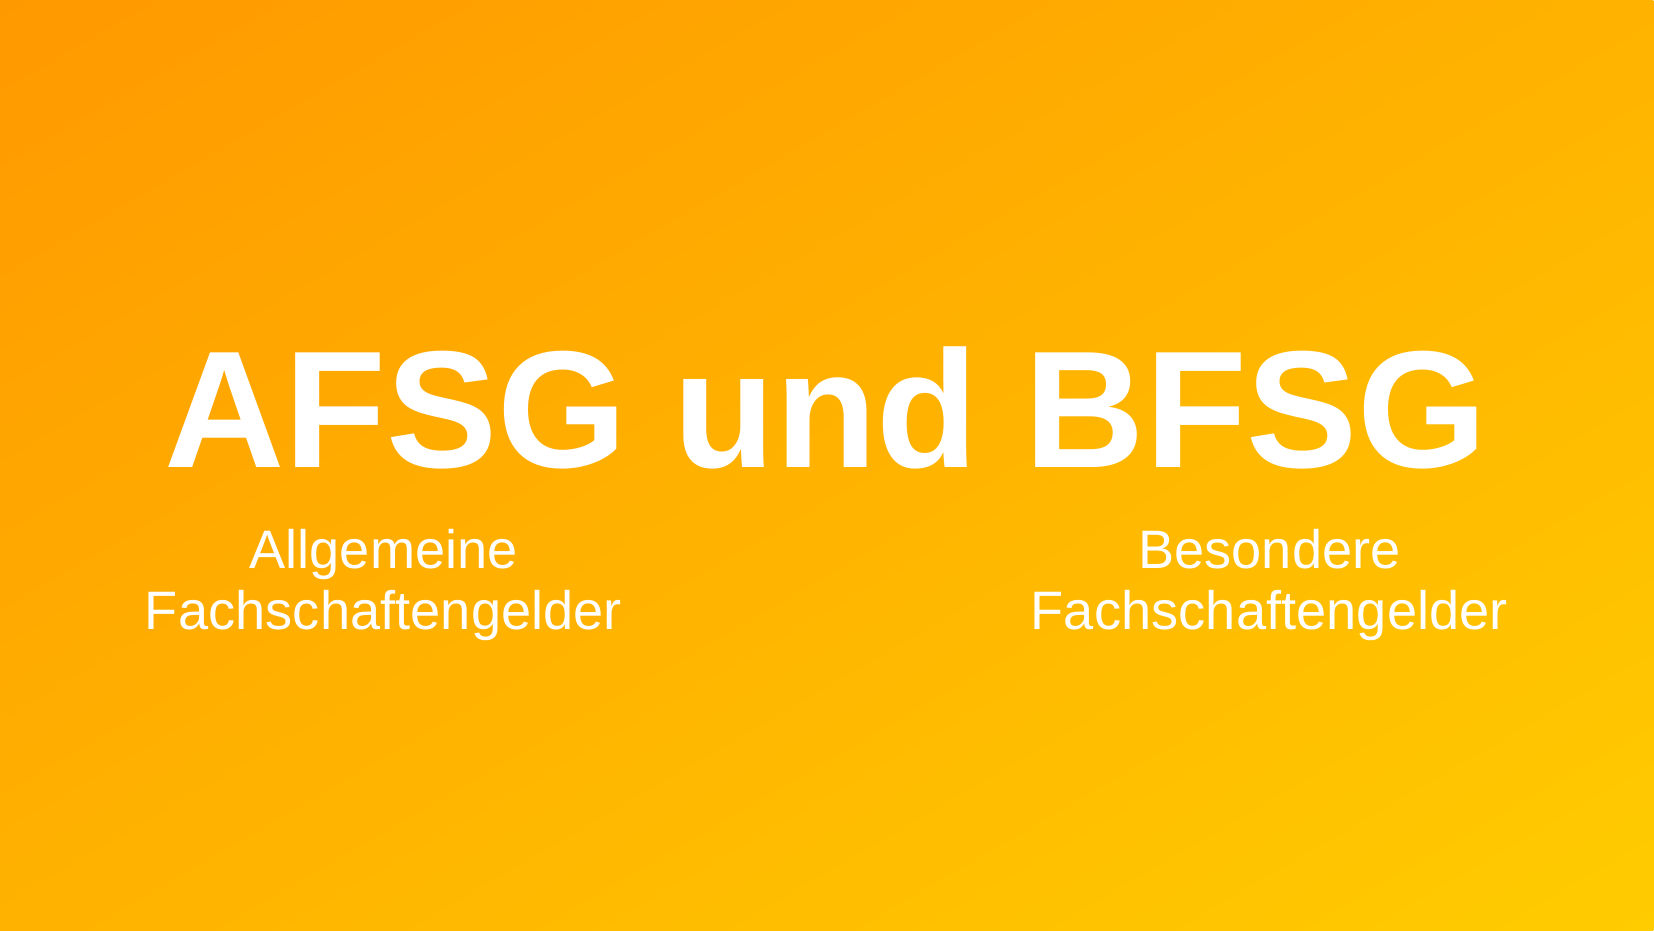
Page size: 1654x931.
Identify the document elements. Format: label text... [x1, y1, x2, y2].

title AFSG und BFSG [82, 307, 1571, 513]
text_box Allgemeine Fachschaftengelder [129, 512, 638, 649]
text_box Besondere Fachschaftengelder [1015, 512, 1524, 649]
